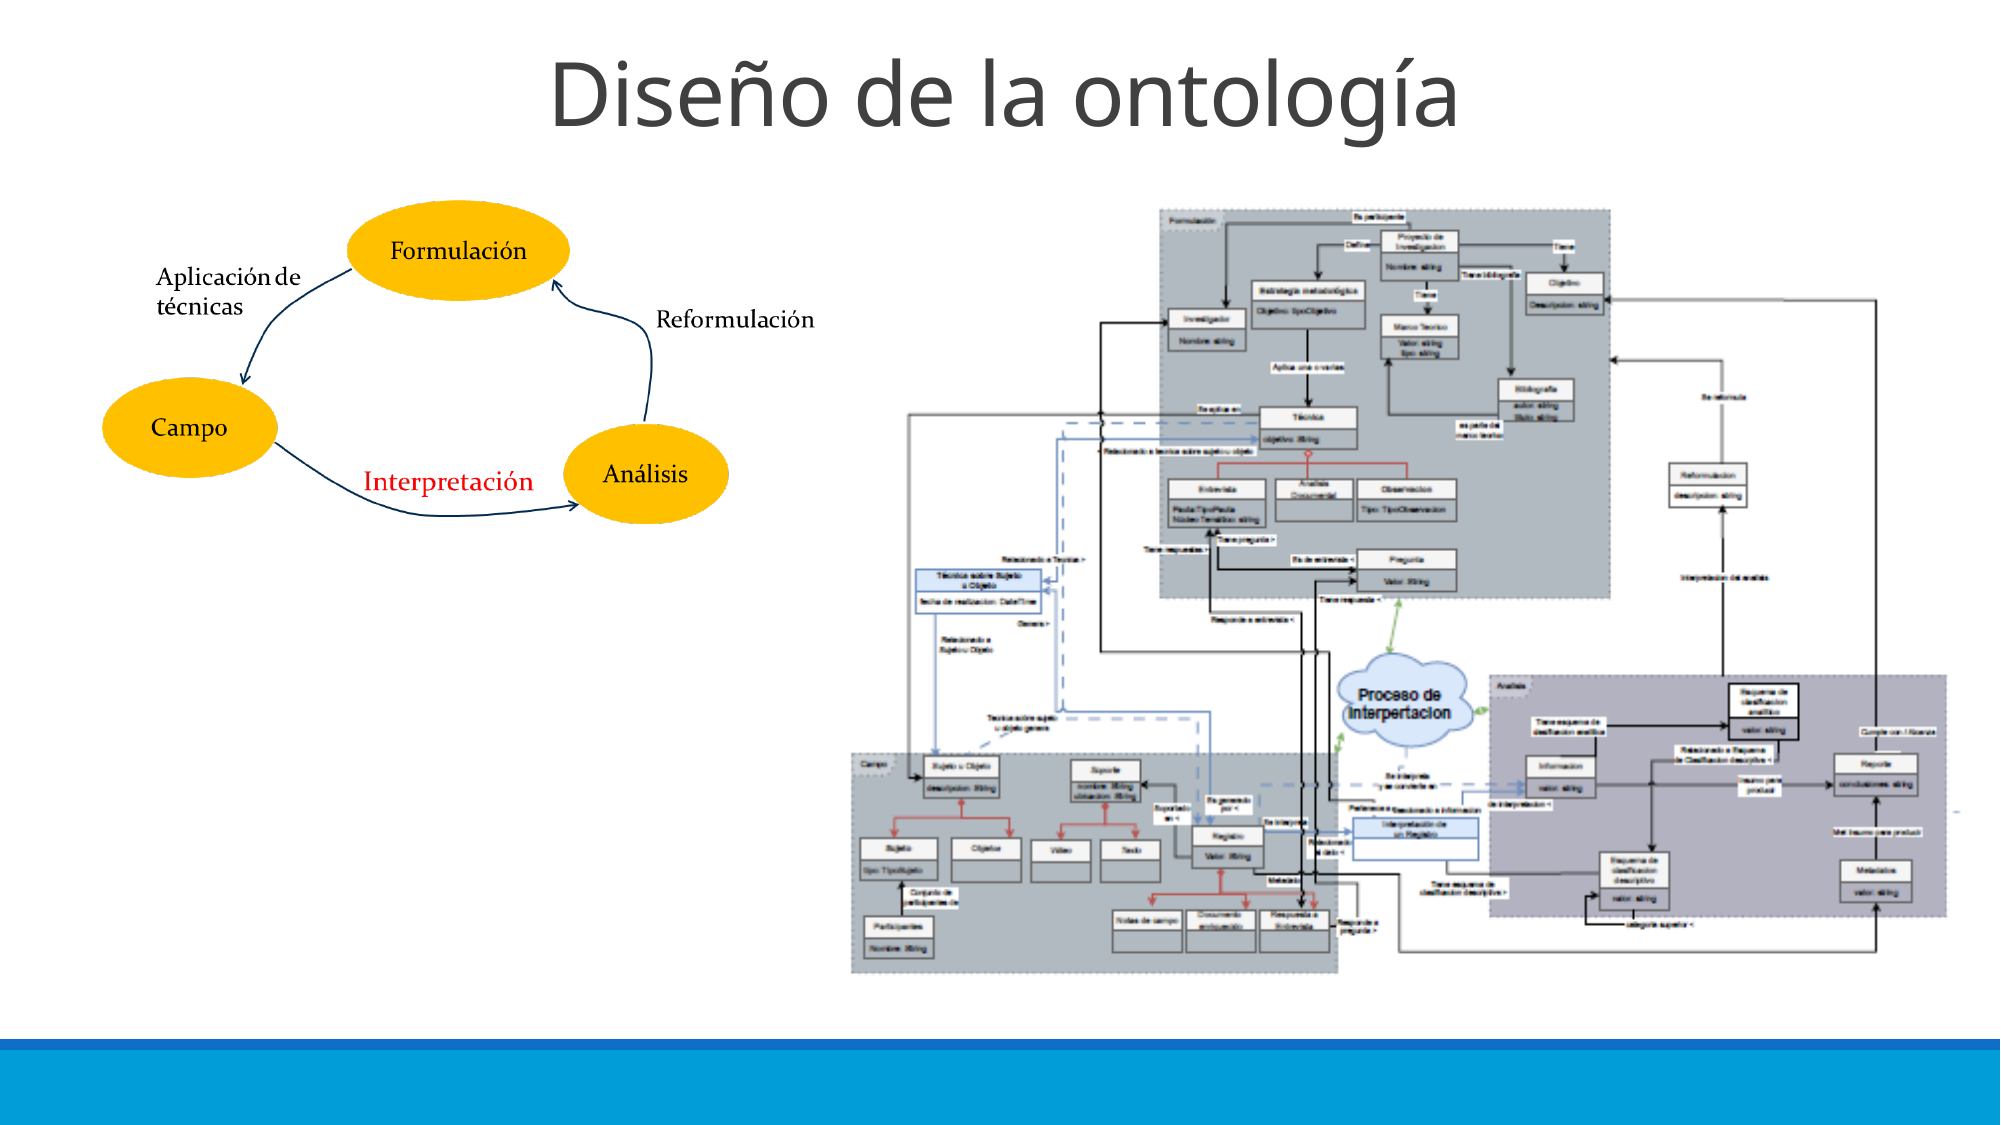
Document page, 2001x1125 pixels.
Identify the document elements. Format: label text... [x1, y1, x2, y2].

title Diseño de la ontología [180, 45, 1830, 152]
picture [102, 170, 1963, 998]
